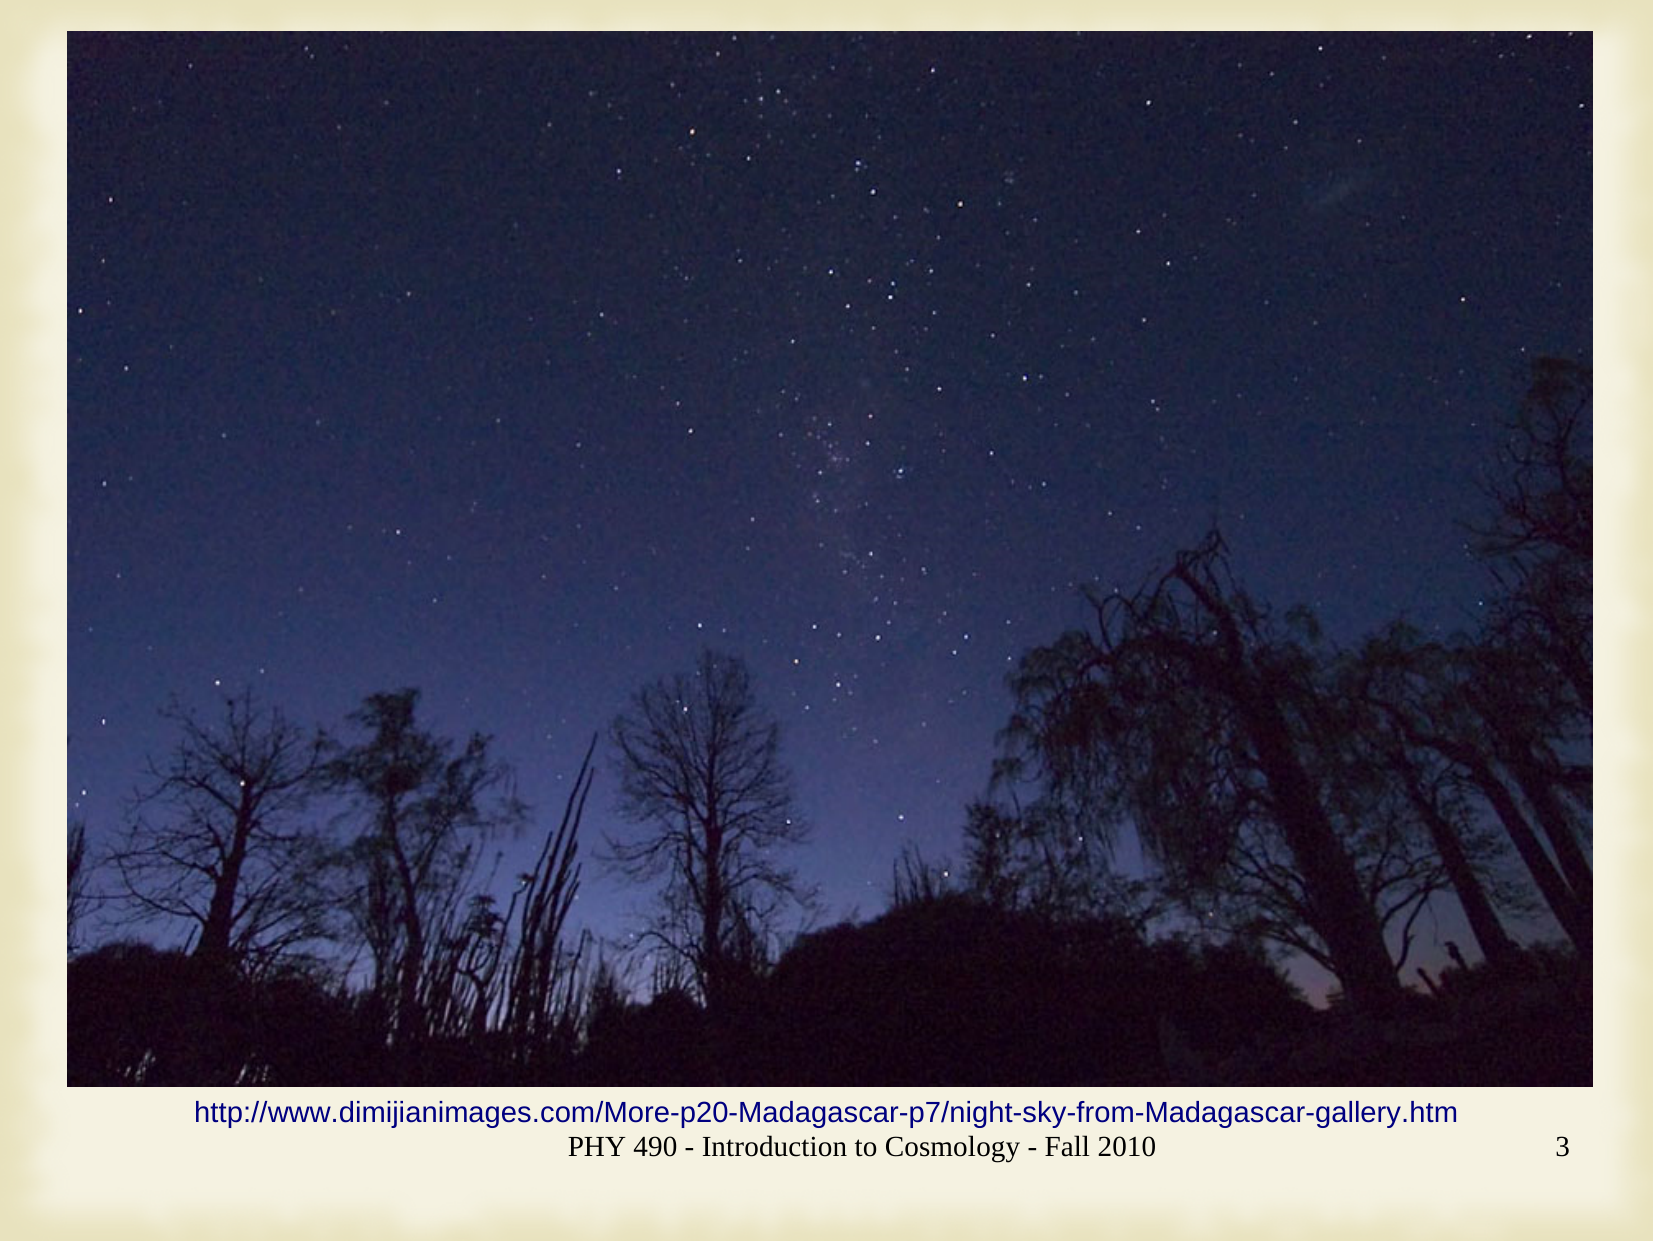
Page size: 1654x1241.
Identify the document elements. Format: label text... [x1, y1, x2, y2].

picture [0, 0, 1653, 1241]
text_box http://www.dimijianimages.com/More-p20-Madagascar-p7/night-sky-from-Madagascar-gallery.htm [179, 1088, 1478, 1147]
